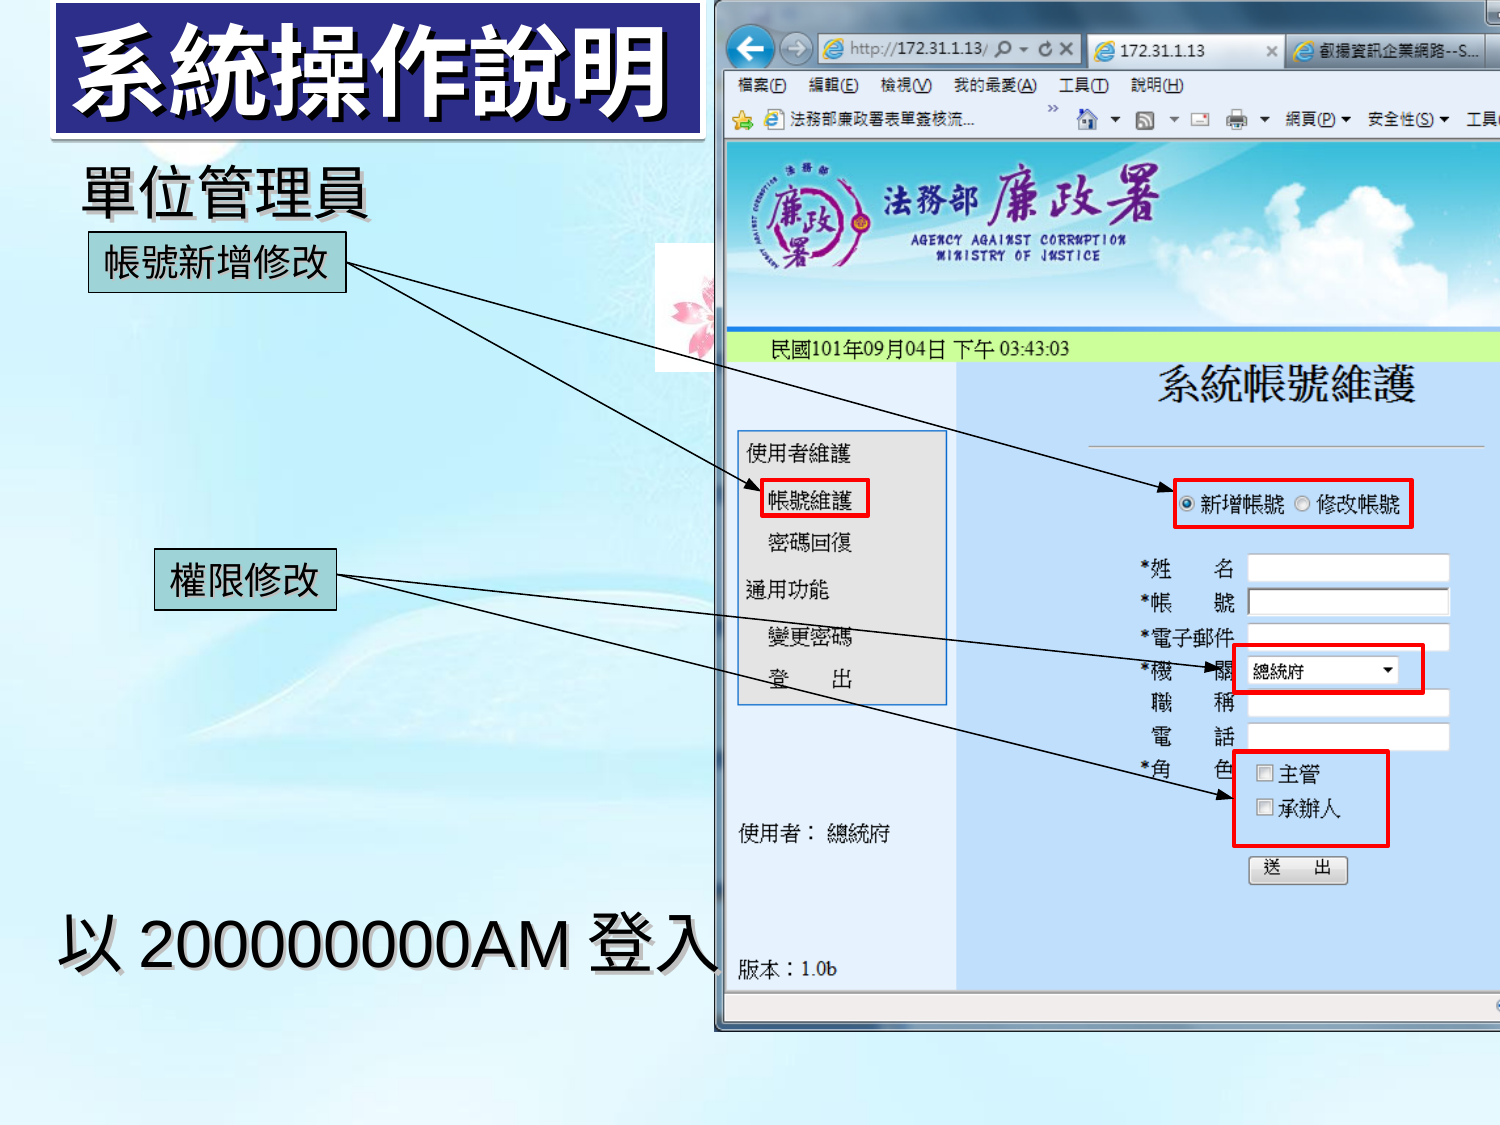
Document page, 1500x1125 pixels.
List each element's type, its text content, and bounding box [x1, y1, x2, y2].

picture [0, 0, 1500, 1125]
text_box 以200000000AM登入 [41, 893, 736, 988]
text_box 單位管理員 [64, 148, 390, 235]
text_box 權限修改 [154, 549, 337, 610]
text_box 帳號新增修改 [88, 235, 347, 293]
title 系統操作說明 [53, 0, 703, 137]
